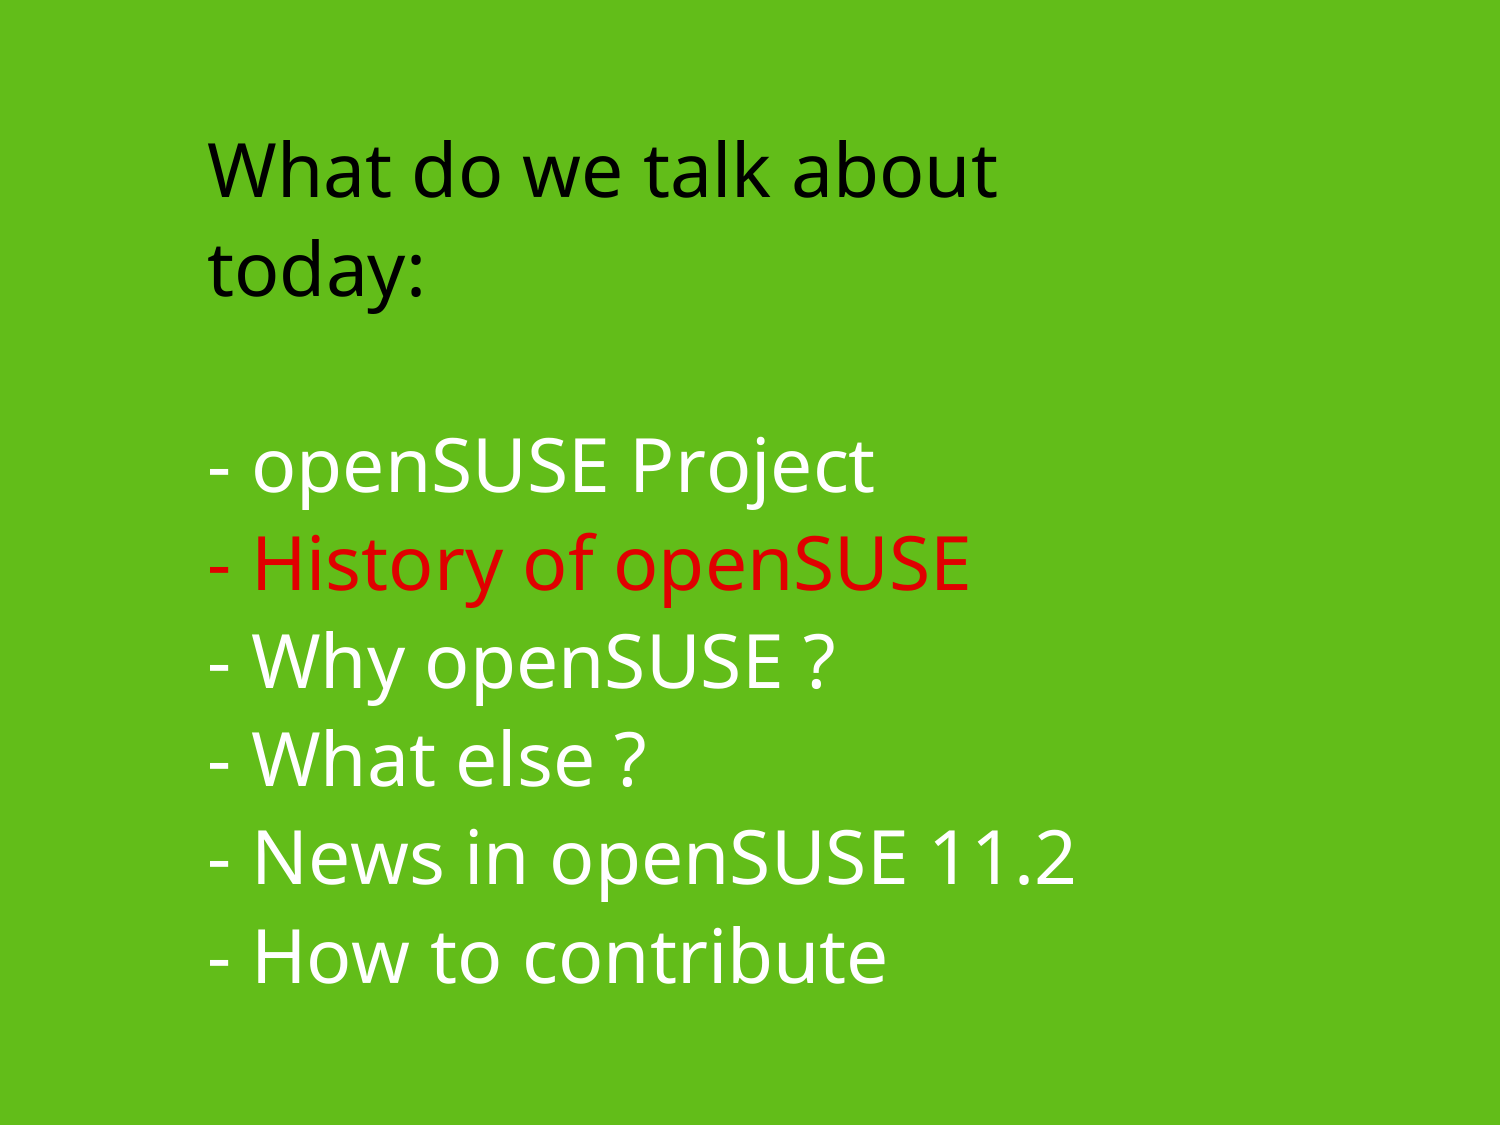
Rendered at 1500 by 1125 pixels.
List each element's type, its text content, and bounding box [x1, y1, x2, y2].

title What do we talk about today: - openSUSE Project - History of openSUSE - Why openSUSE ? - What else ? - News in openSUSE 11.2 - How to contribute [67, 59, 1093, 1063]
